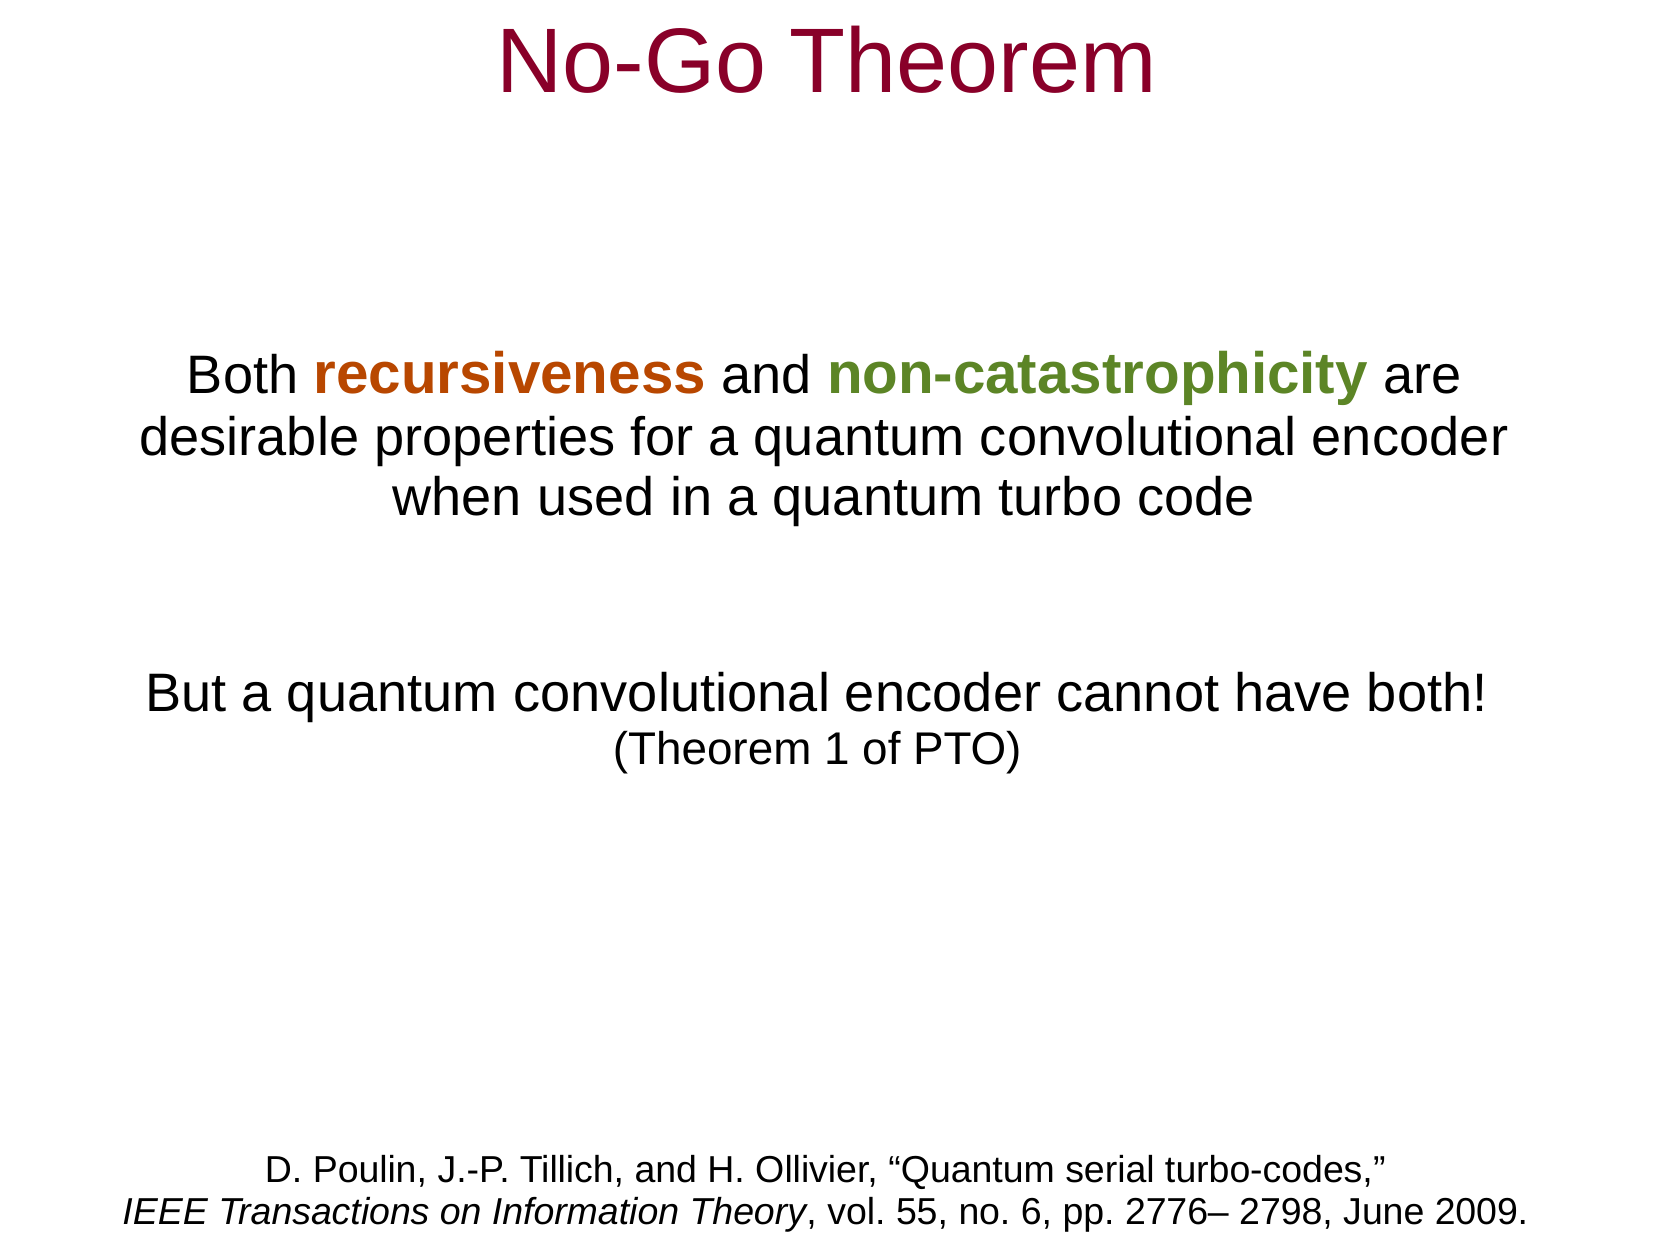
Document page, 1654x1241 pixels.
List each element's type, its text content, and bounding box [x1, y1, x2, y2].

text_box Both recursiveness and non-catastrophicity are desirable properties for a quantum convolutional encoder when used in a quantum turbo code [124, 333, 1521, 535]
title No-Go Theorem [0, 0, 1654, 119]
text_box D. Poulin, J.-P. Tillich, and H. Ollivier, “Quantum serial turbo-codes,” IEEE Transactions on Information Theory, vol. 55, no. 6, pp. 2776– 2798, June 2009. [107, 1141, 1546, 1241]
text_box But a quantum convolutional encoder cannot have both! (Theorem 1 of PTO) [130, 654, 1501, 782]
